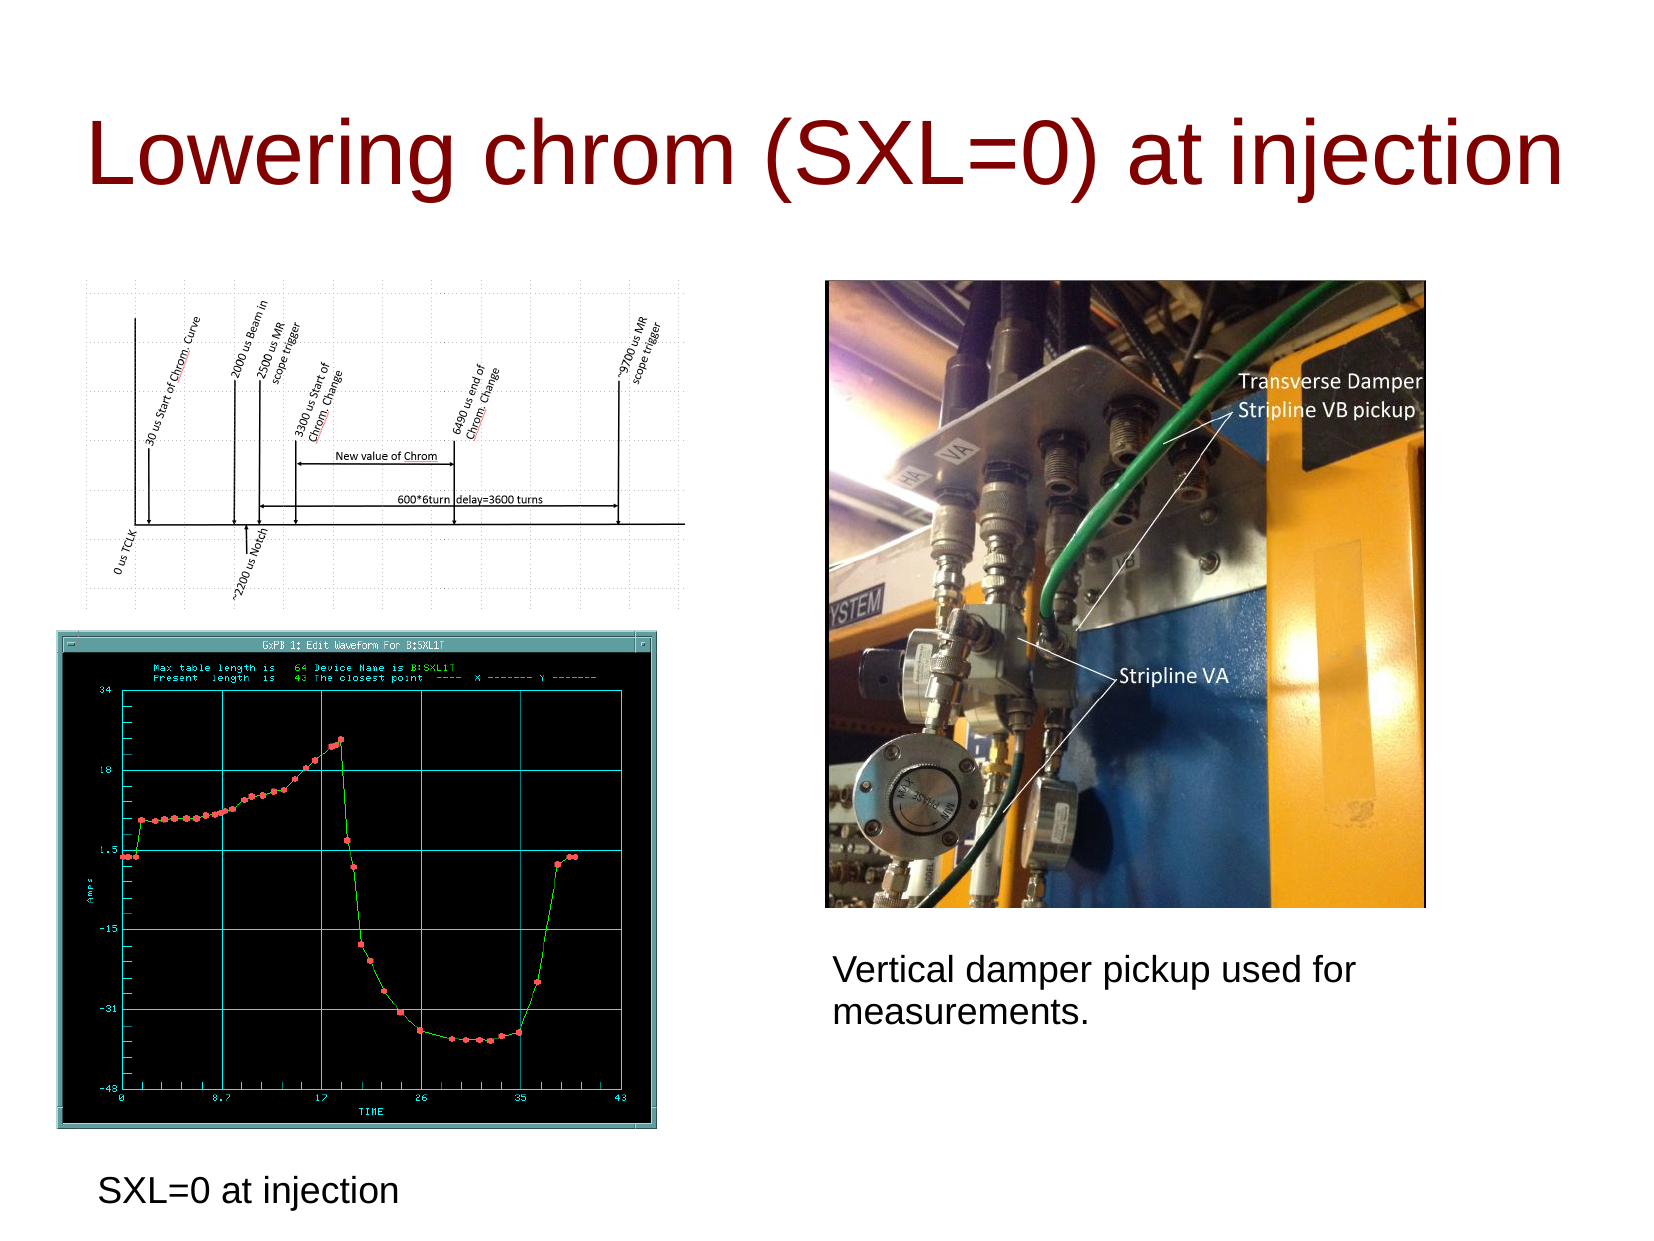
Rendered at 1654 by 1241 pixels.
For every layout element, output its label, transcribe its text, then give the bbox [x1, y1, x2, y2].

title Lowering chrom (SXL=0) at injection [82, 49, 1571, 257]
text_box Vertical damper pickup used for measurements. [817, 941, 1422, 1040]
text_box SXL=0 at injection [82, 1162, 612, 1219]
picture [825, 280, 1426, 908]
picture [84, 277, 685, 609]
picture [56, 630, 657, 1129]
